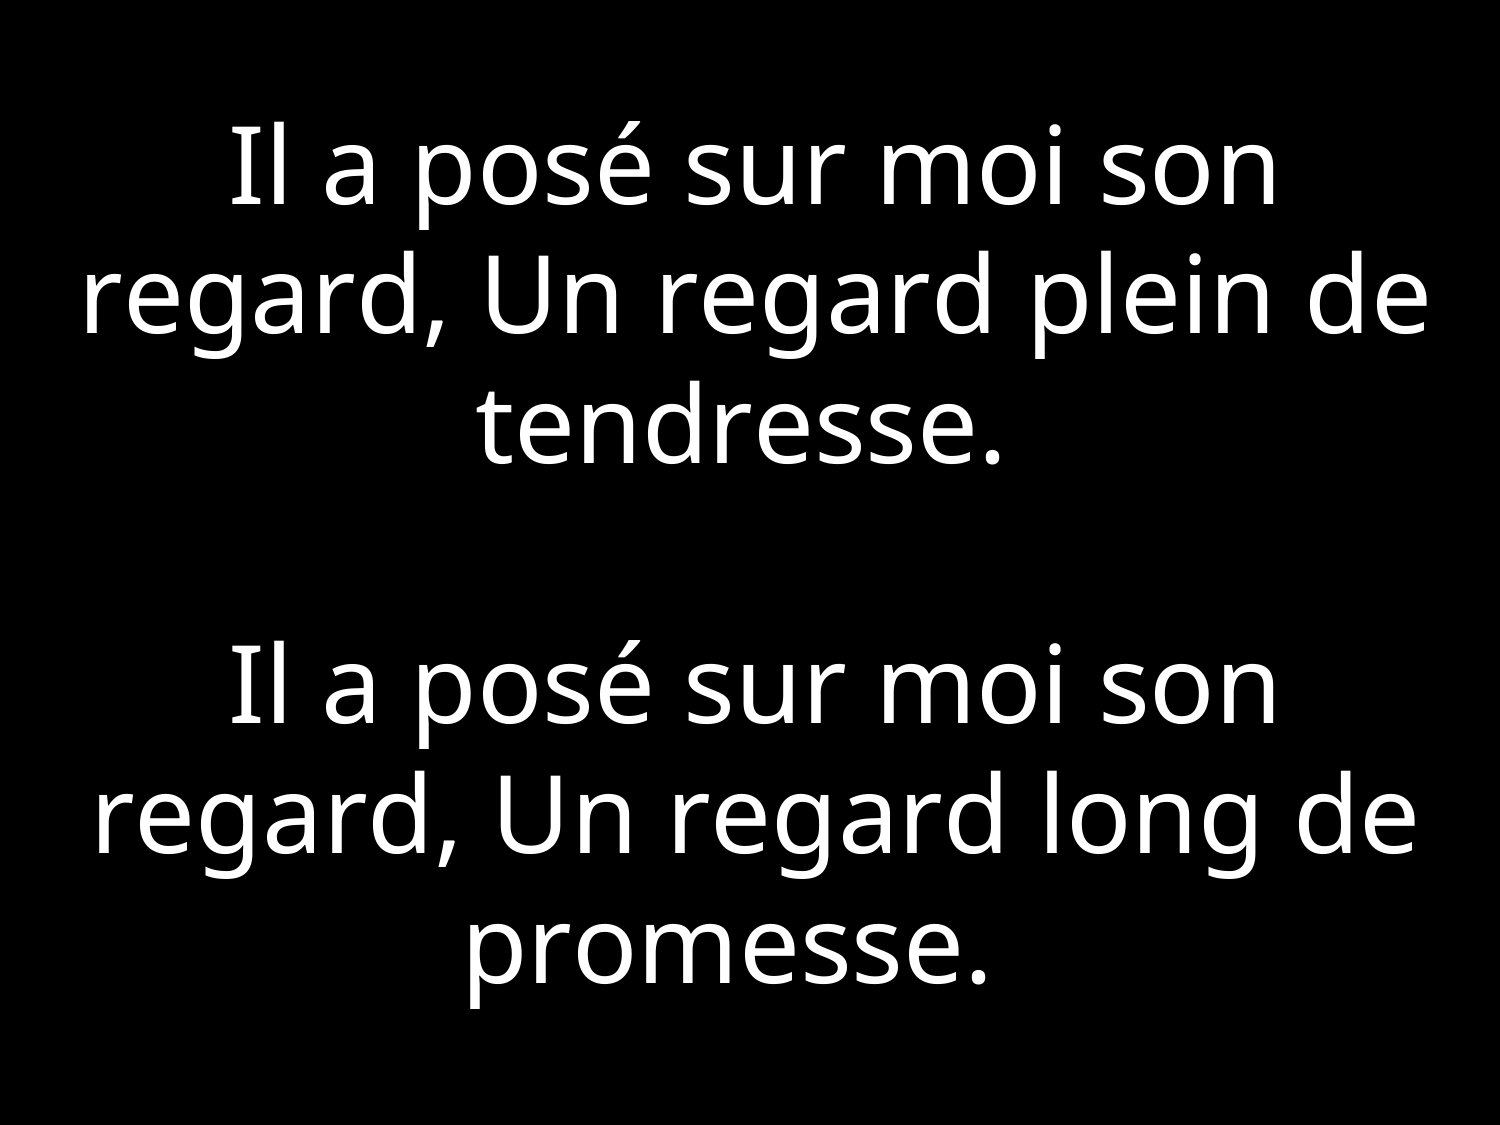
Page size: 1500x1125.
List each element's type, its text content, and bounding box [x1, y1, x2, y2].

title Il a posé sur moi son regard, Un regard plein de tendresse. Il a posé sur moi son regard, Un regard long de promesse. [23, 296, 1489, 805]
